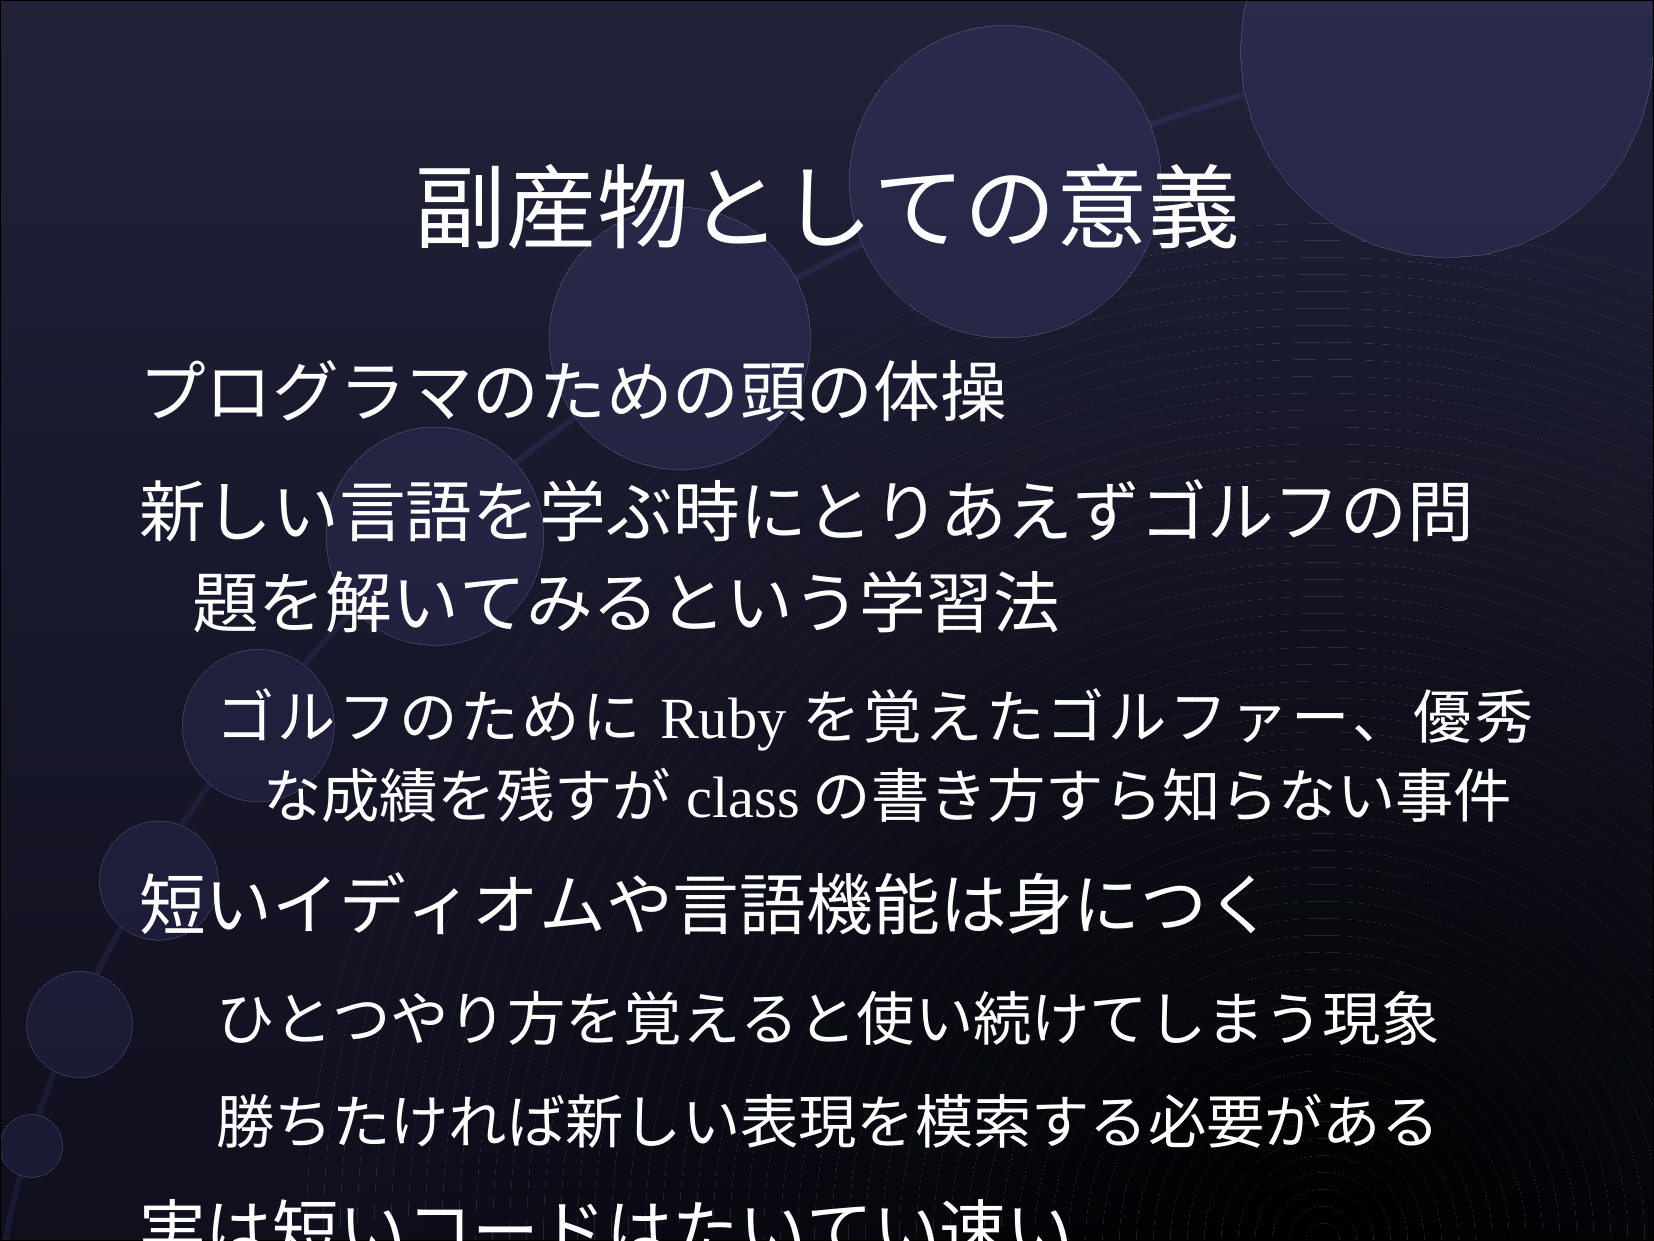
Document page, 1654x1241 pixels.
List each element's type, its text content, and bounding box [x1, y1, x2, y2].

list プログラマのための頭の体操 新しい言語を学ぶ時にとりあえずゴルフの問題を解いてみるという学習法 ゴルフのためにRubyを覚えたゴルファー、優秀な成績を残すがclassの書き方すら知らない事件 短いイディオムや言語機能は身につく ひとつやり方を覚えると使い続けてしまう現象 勝ちたければ新しい表現を模索する必要がある 実は短いコードはたいてい速い 最初は時間制限にひっかかったけど縮めていたら通ったり [121, 344, 1534, 1232]
title 副産物としての意義 [121, 102, 1534, 311]
